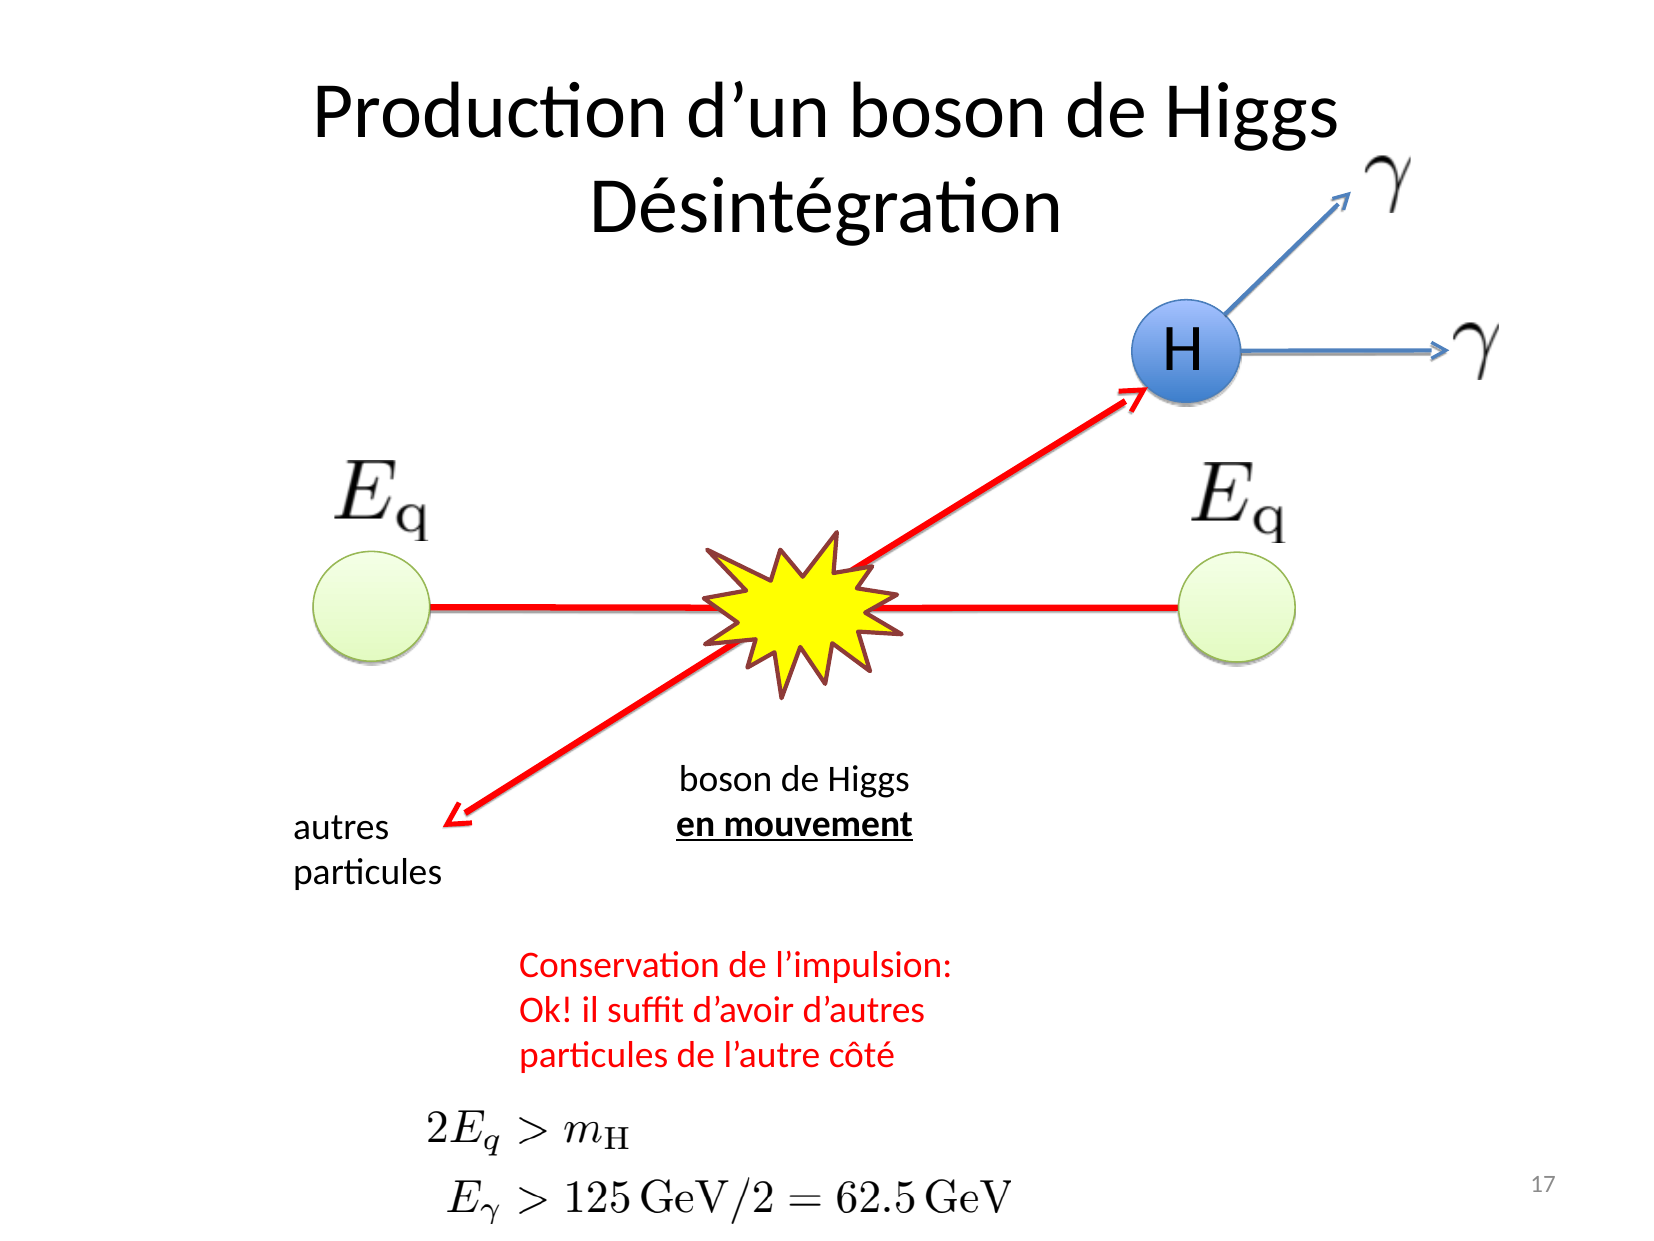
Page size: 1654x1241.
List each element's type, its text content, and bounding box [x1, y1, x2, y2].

text_box [1131, 315, 1147, 387]
picture [1452, 321, 1499, 380]
text_box [1153, 392, 1219, 403]
text_box [703, 532, 902, 699]
text_box H [1147, 296, 1221, 392]
text_box [313, 551, 430, 662]
picture [428, 1110, 1011, 1224]
text_box [1178, 552, 1296, 663]
text_box [1221, 311, 1241, 391]
slide_number <numéro> [1185, 1149, 1571, 1216]
title Production d’un boson de Higgs Désintégration [82, 49, 1571, 257]
text_box Conservation de l’impulsion: Ok! il suffit d’avoir d’autres particules de l’autre côté [504, 933, 1075, 1128]
text_box autres particules [278, 794, 505, 900]
picture [334, 460, 429, 541]
text_box boson de Higgs en mouvement [627, 746, 962, 852]
picture [1364, 154, 1411, 213]
picture [1191, 462, 1286, 543]
